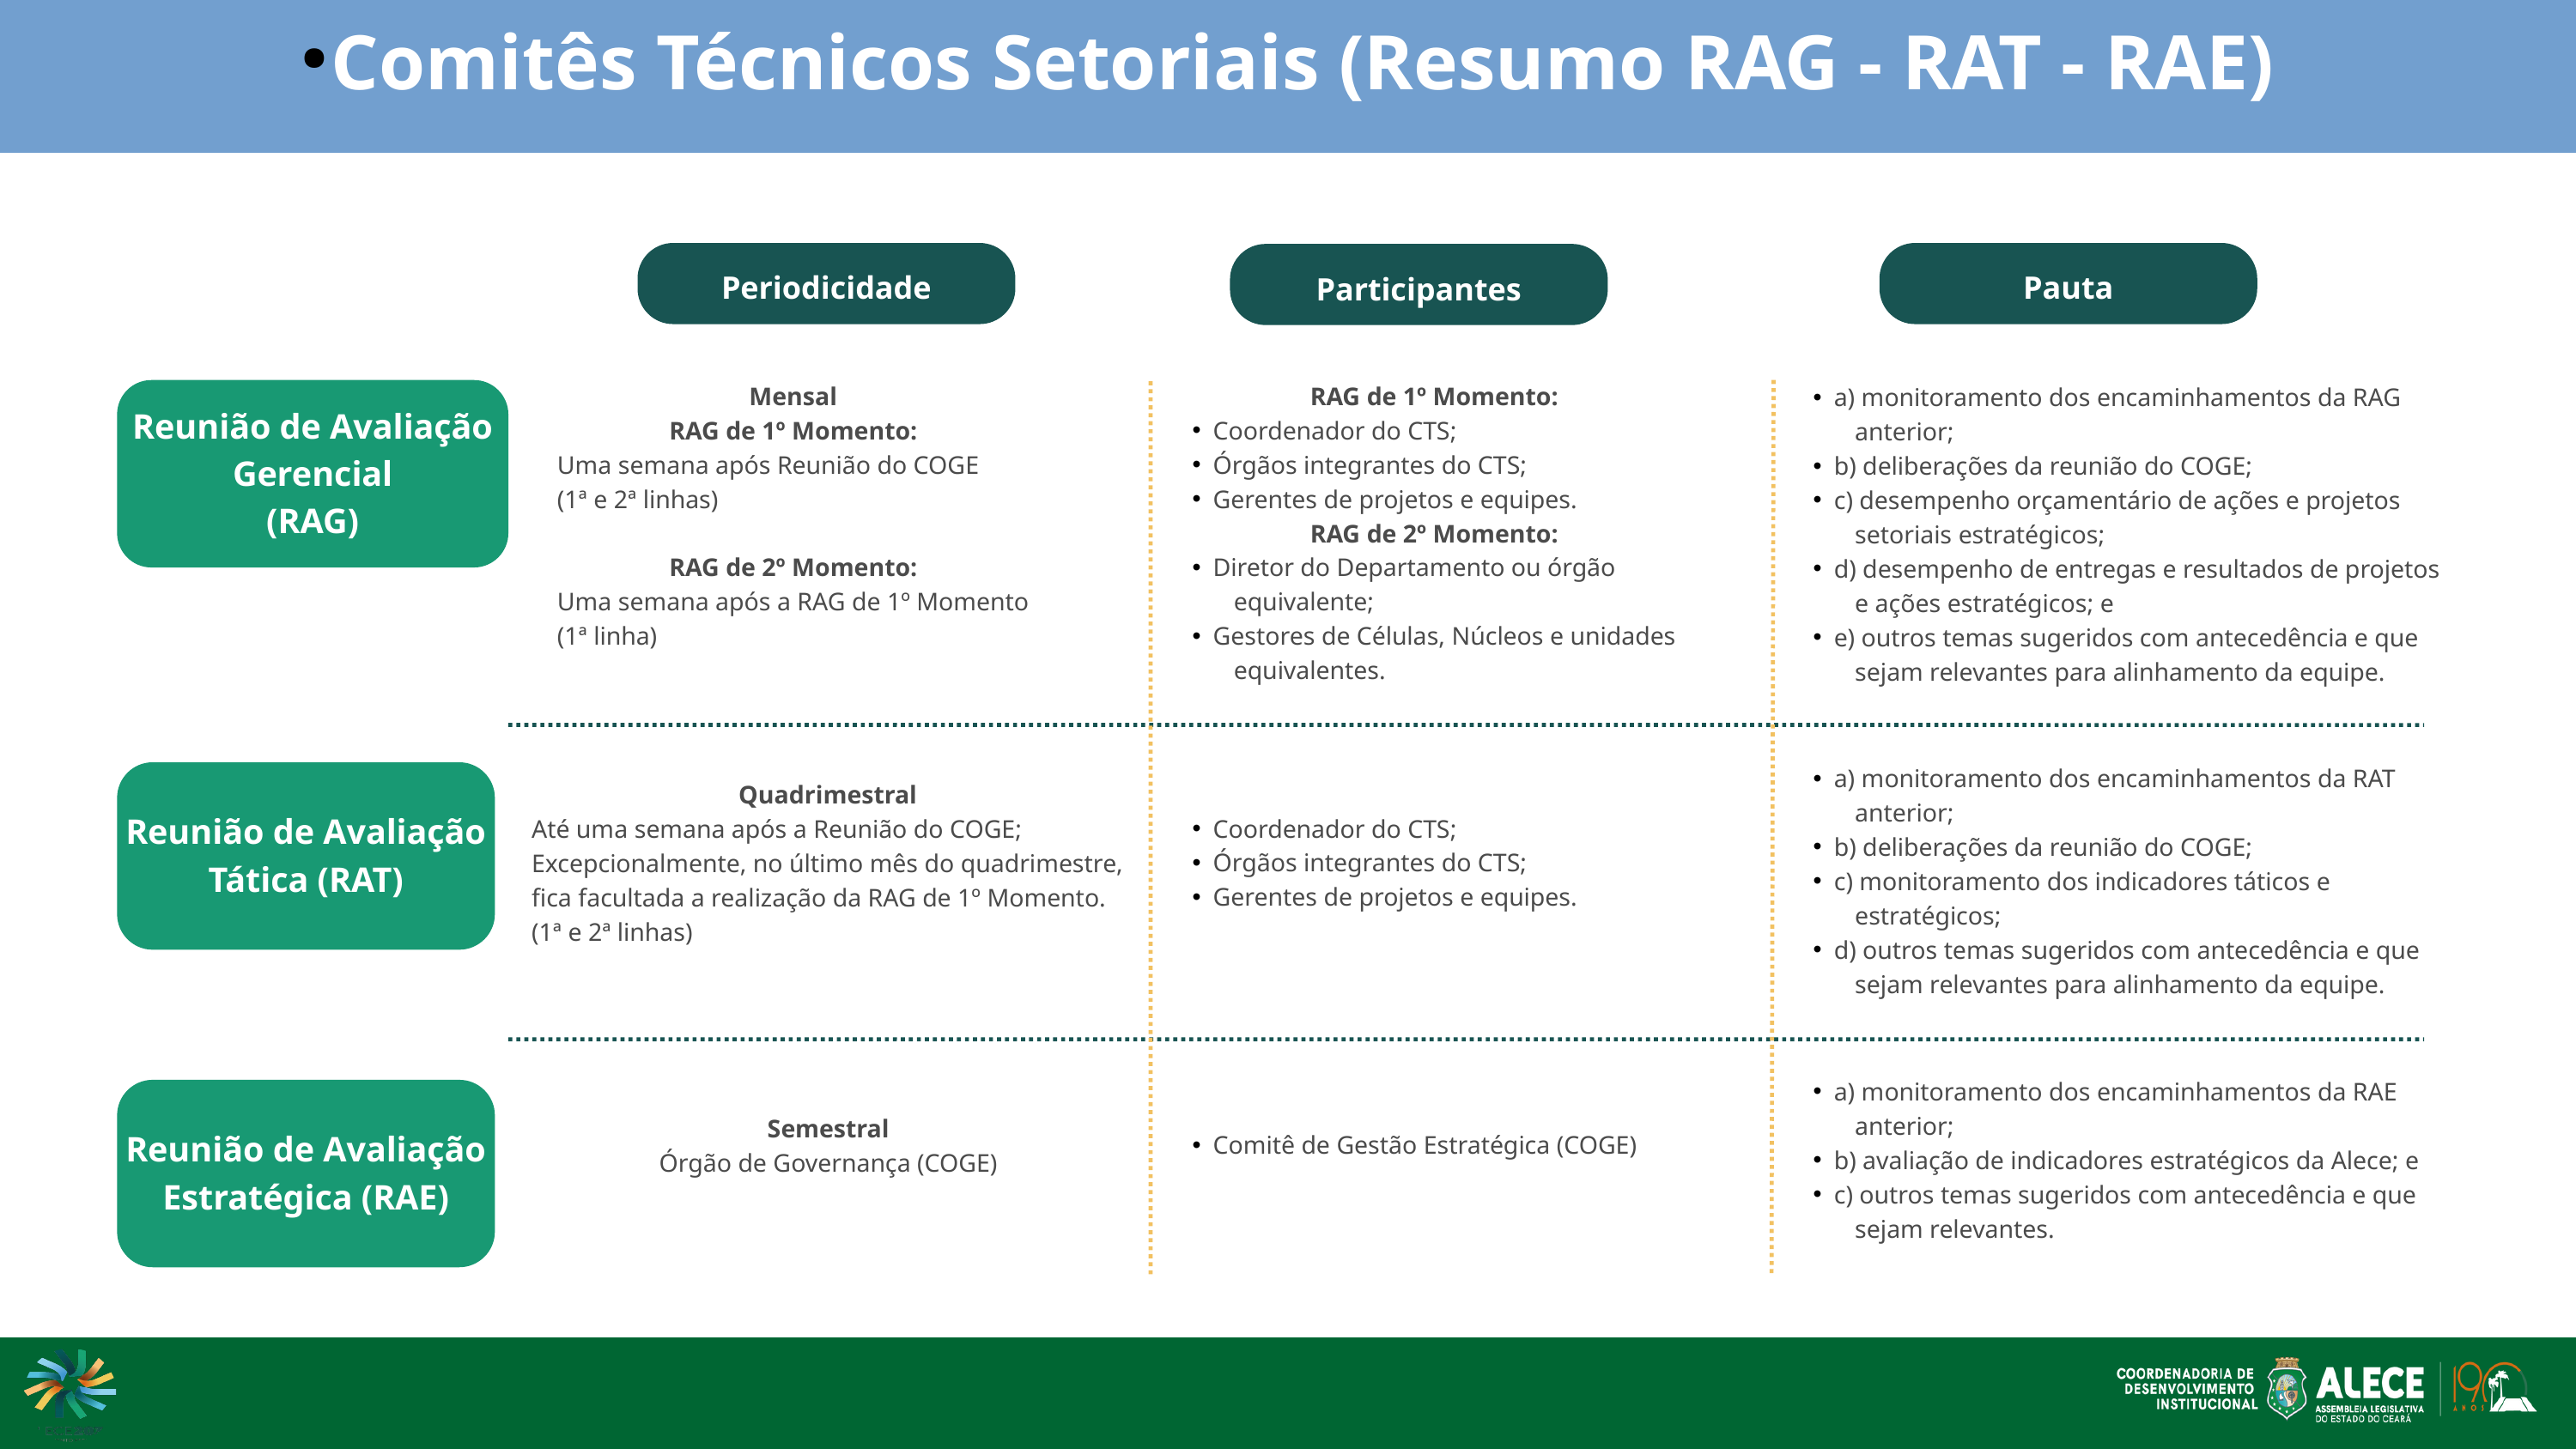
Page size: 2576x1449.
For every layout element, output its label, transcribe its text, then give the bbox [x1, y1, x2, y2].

text_box Pauta [1936, 262, 2201, 304]
text_box Comitê de Gestão Estratégica (COGE) [1151, 1125, 1745, 1158]
text_box Quadrimestral Até uma semana após a Reunião do COGE; Excepcionalmente, no último mês do quadrimestre, fica facultada a realização da RAG de 1º Momento. (1ª e 2ª linhas) [532, 774, 1126, 942]
table_header Comitês Técnicos Setoriais (Resumo RAG - RAT - RAE) [0, 0, 2576, 153]
text_box Reunião de Avaliação Gerencial (RAG) [117, 371, 509, 568]
text_box a) monitoramento dos encaminhamentos da RAT anterior; b) deliberações da reunião do COGE; c) monitoramento dos indicadores táticos e estratégicos; d) outros temas sugeridos com antecedência e que sejam relevantes para alinhamento da equipe. [1771, 758, 2445, 992]
text_box [1879, 233, 2257, 324]
text_box Reunião de Avaliação Tática (RAT) [117, 753, 495, 950]
text_box Periodicidade [695, 262, 959, 304]
text_box RAG de 1º Momento: Coordenador do CTS; Órgãos integrantes do CTS; Gerentes de projetos e equipes. RAG de 2º Momento: Diretor do Departamento ou órgão equivalente; Gestores de Células, Núcleos e unidades equivalentes. [1151, 376, 1745, 677]
text_box [1230, 234, 1608, 325]
text_box a) monitoramento dos encaminhamentos da RAE anterior; b) avaliação de indicadores estratégicos da Alece; e c) outros temas sugeridos com antecedência e que sejam relevantes. [1771, 1071, 2425, 1272]
text_box Participantes [1286, 263, 1551, 305]
text_box [0, 1335, 2576, 1449]
text_box Reunião de Avaliação Estratégica (RAE) [117, 1070, 495, 1268]
text_box Mensal RAG de 1º Momento: Uma semana após Reunião do COGE (1ª e 2ª linhas) RAG de 2º Momento: Uma semana após a RAG de 1º Momento (1ª linha) [556, 376, 1097, 677]
text_box [637, 233, 1016, 324]
text_box a) monitoramento dos encaminhamentos da RAG anterior; b) deliberações da reunião do COGE; c) desempenho orçamentário de ações e projetos setoriais estratégicos; d) desempenho de entregas e resultados de projetos e ações estratégicos; e e) outros temas sugeridos com antecedência e que sejam relevantes para alinhamento da equipe. [1771, 377, 2445, 679]
text_box Semestral Órgão de Governança (COGE) [532, 1108, 1126, 1175]
text_box Coordenador do CTS; Órgãos integrantes do CTS; Gerentes de projetos e equipes. [1151, 808, 1745, 908]
